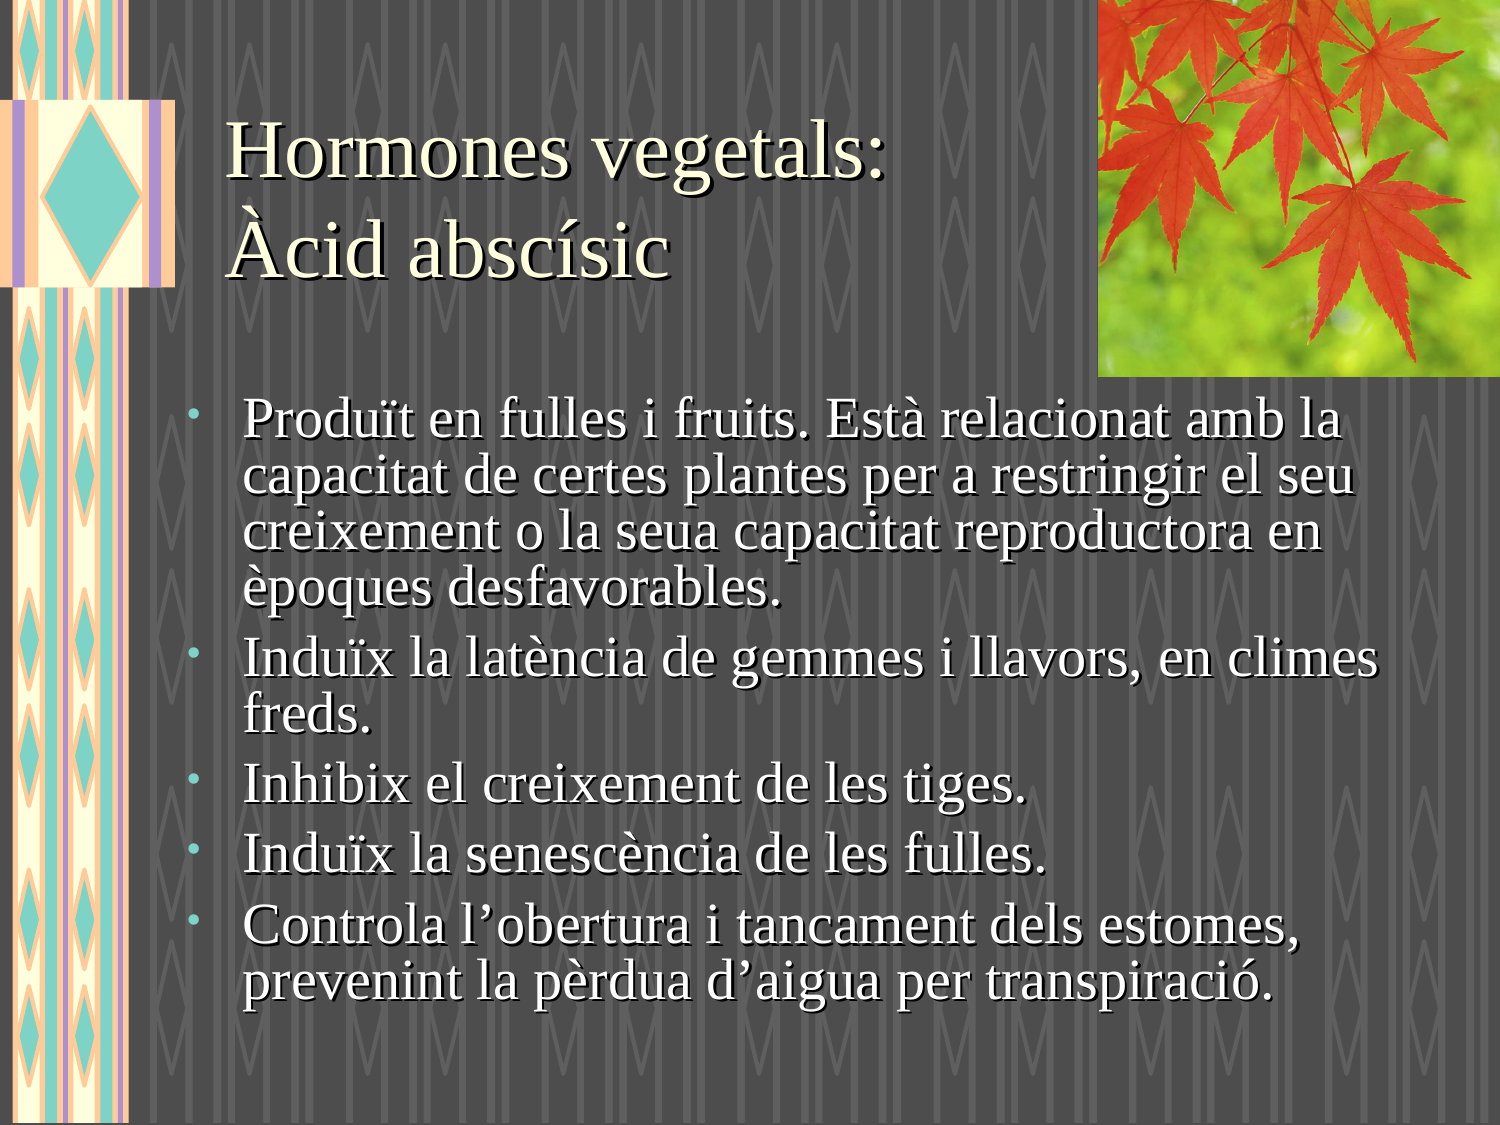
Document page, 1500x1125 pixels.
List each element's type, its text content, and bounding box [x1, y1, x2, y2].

list Produït en fulles i fruits. Està relacionat amb la capacitat de certes plantes per a restringir el seu creixement o la seua capacitat reproductora en èpoques desfavorables. Induïx la latència de gemmes i llavors, en climes freds. Inhibix el creixement de les tiges. Induïx la senescència de les fulles. Controla l’obertura i tancament dels estomes, prevenint la pèrdua d’aigua per transpiració. [171, 385, 1470, 1061]
title Hormones vegetals: Àcid abscísic [209, 86, 1069, 302]
picture [1098, 0, 1500, 377]
